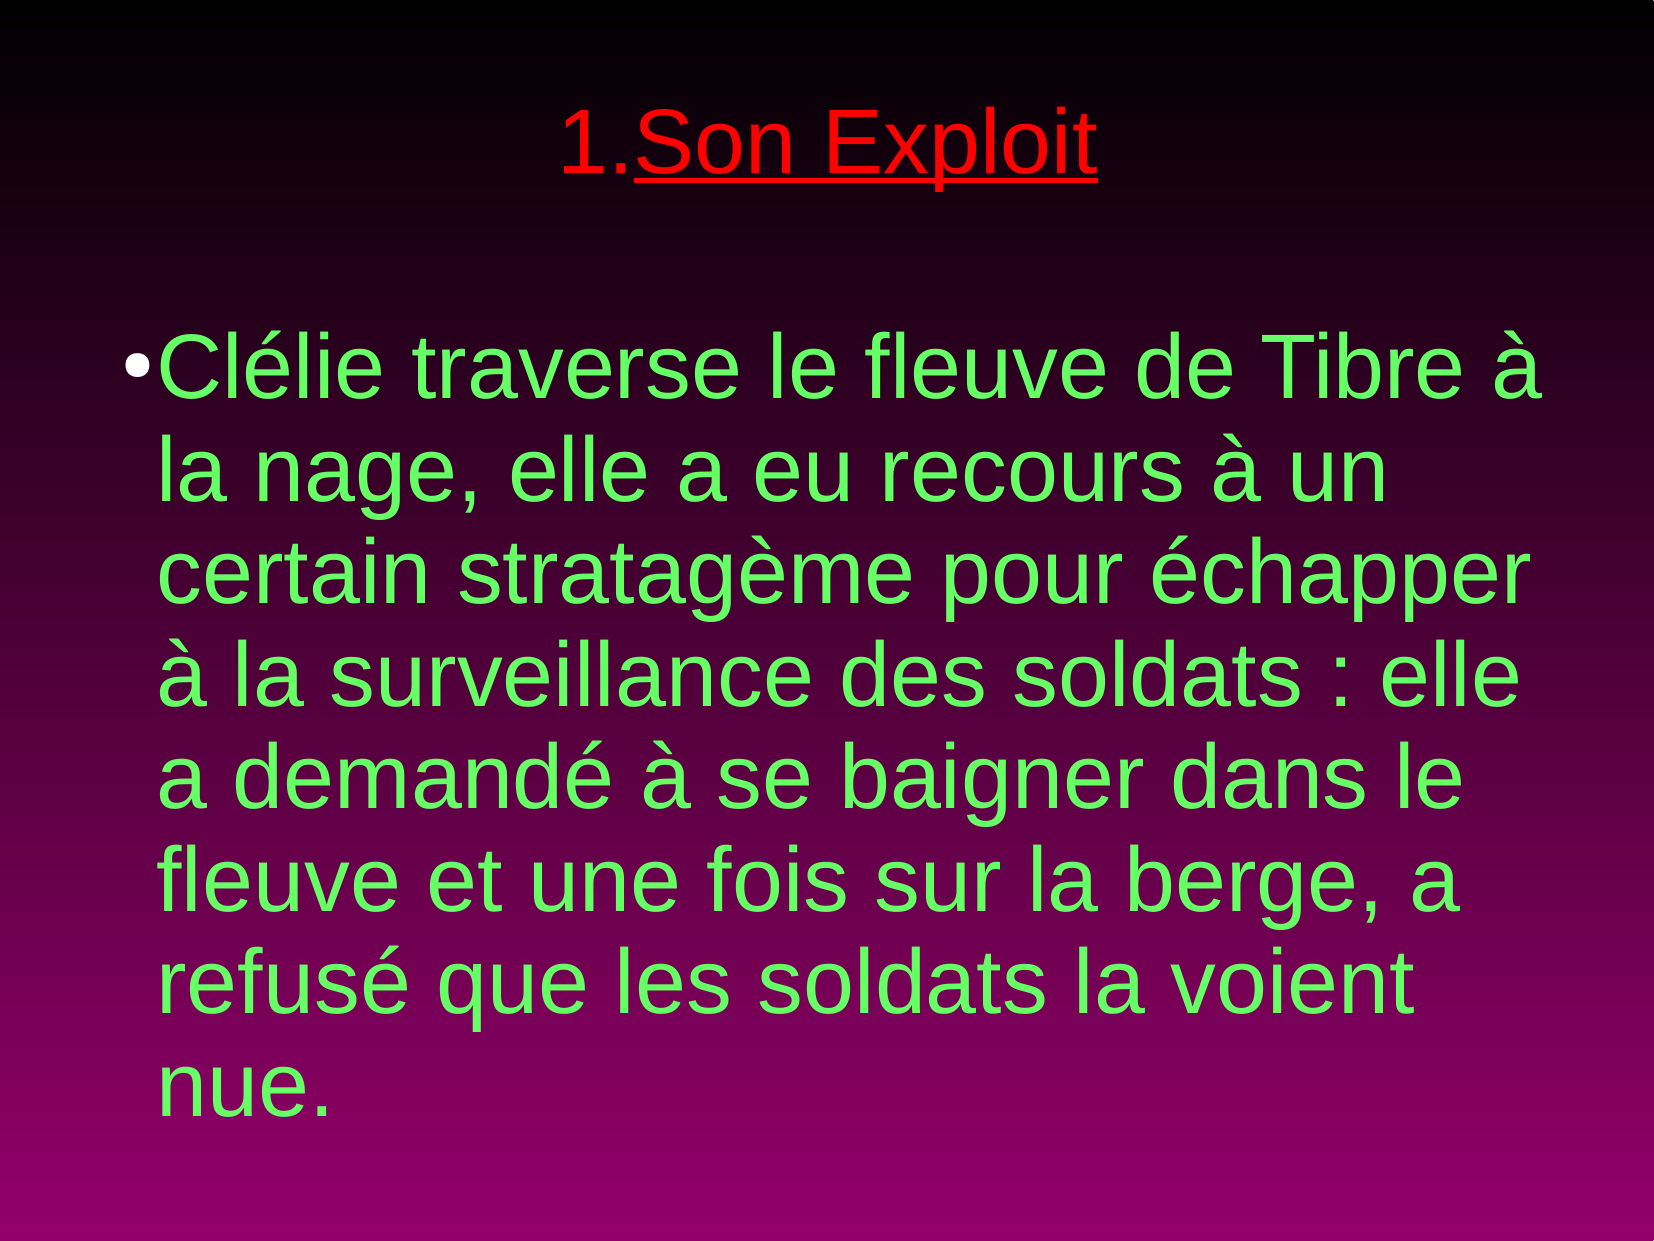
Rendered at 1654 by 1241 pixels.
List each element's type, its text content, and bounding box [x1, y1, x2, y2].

text_box 1.Son Exploit [389, 82, 1252, 201]
text_box Clélie traverse le fleuve de Tibre à la nage, elle a eu recours à un certain stratagème pour échapper à la surveillance des soldats : elle a demandé à se baigner dans le fleuve et une fois sur la berge, a refusé que les soldats la voient nue. [35, 248, 1565, 1241]
